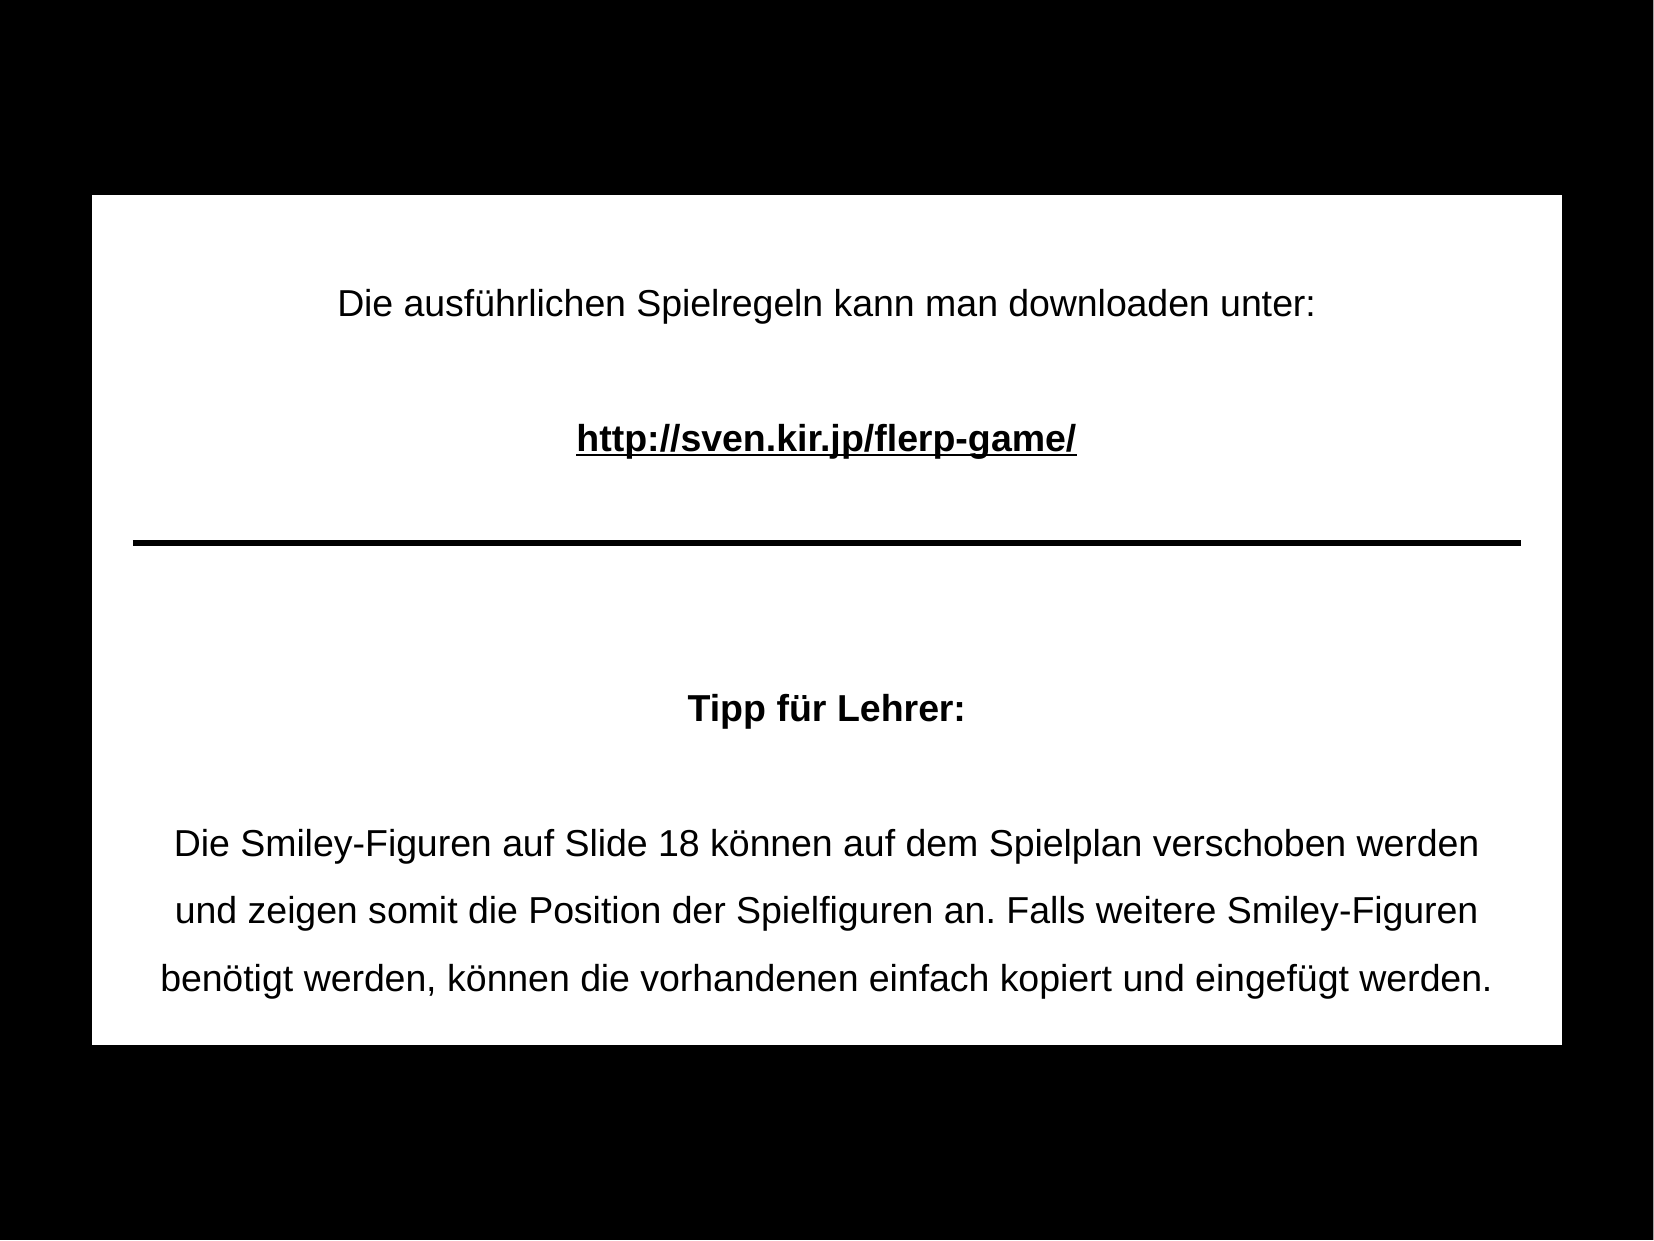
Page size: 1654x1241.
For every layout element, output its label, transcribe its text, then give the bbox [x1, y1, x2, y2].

text_box Die ausführlichen Spielregeln kann man downloaden unter: http://sven.kir.jp/flerp-game/ Tipp für Lehrer: Die Smiley-Figuren auf Slide 18 können auf dem Spielplan verschoben werden und zeigen somit die Position der Spielfiguren an. Falls weitere Smiley-Figuren benötigt werden, können die vorhandenen einfach kopiert und eingefügt werden. [114, 246, 1539, 1030]
text_box [88, 191, 1565, 1049]
